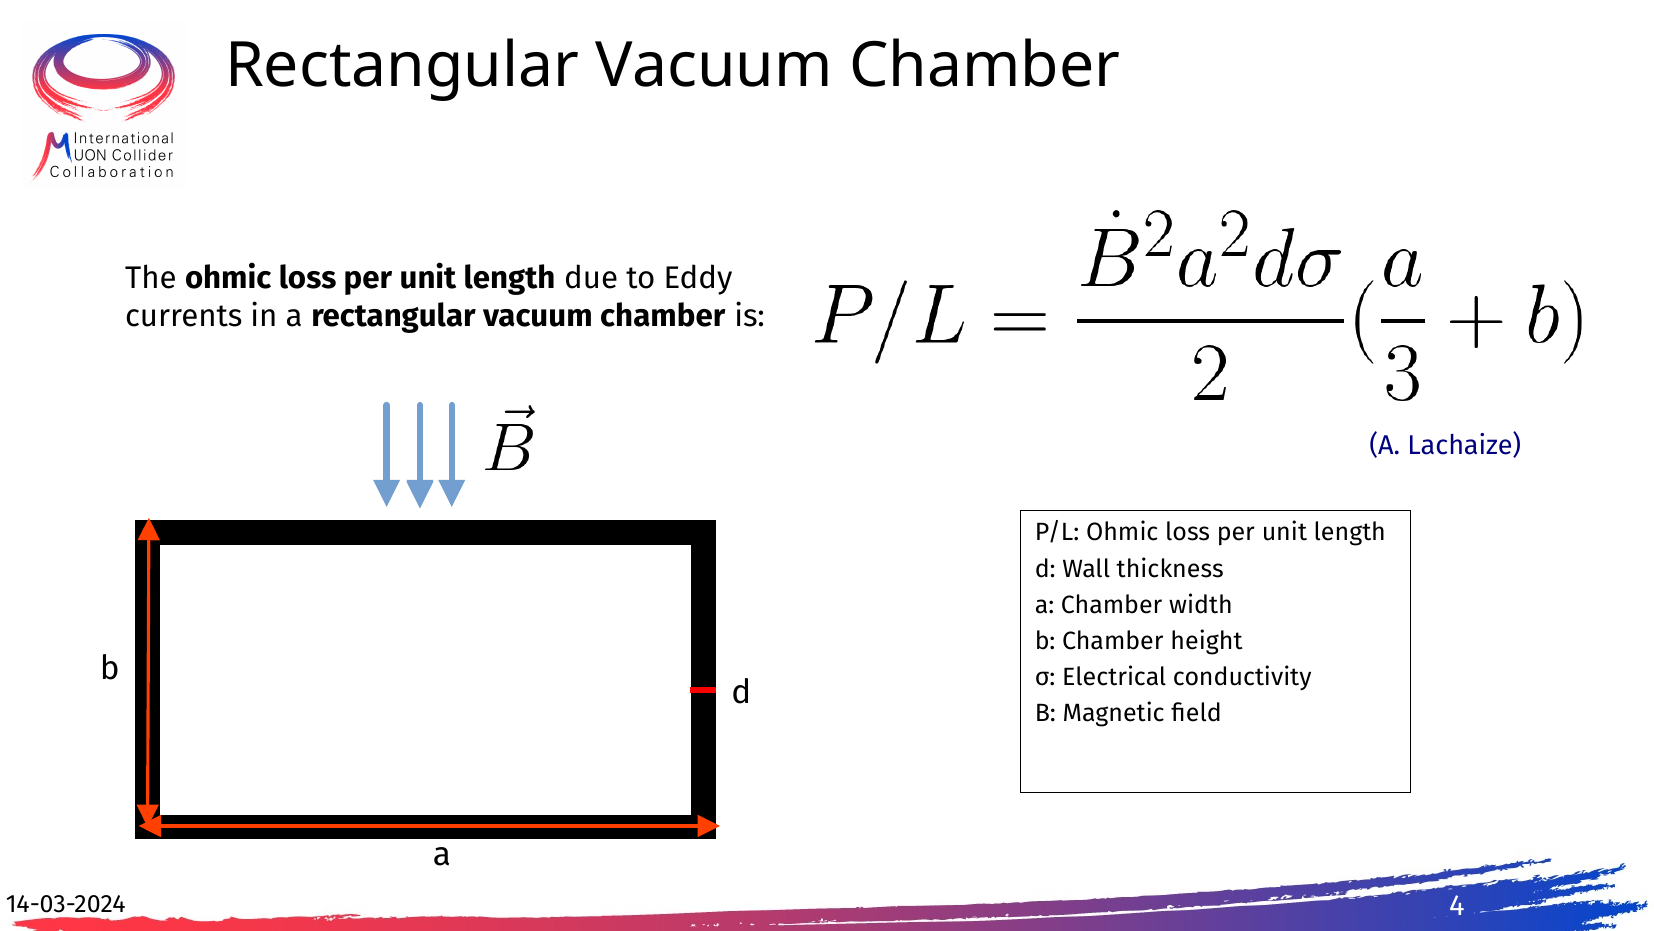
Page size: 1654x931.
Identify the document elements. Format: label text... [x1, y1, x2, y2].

picture [814, 210, 1582, 401]
text_box P/L: Ohmic loss per unit length d: Wall thickness a: Chamber width b: Chamber height σ: Electrical conductivity B: Magnetic field [1020, 510, 1411, 736]
title Rectangular Vacuum Chamber [225, 19, 1571, 181]
picture [484, 451, 535, 470]
text_box d [720, 665, 747, 751]
picture [0, 848, 1654, 931]
text_box [150, 532, 704, 888]
text_box (A. Lachaize) [1354, 421, 1638, 470]
text_box b [85, 641, 120, 715]
text_box The ohmic loss per unit length due to Eddy currents in a rectangular vacuum chamber is: [75, 252, 793, 451]
text_box a [418, 827, 511, 882]
picture [21, 21, 188, 189]
